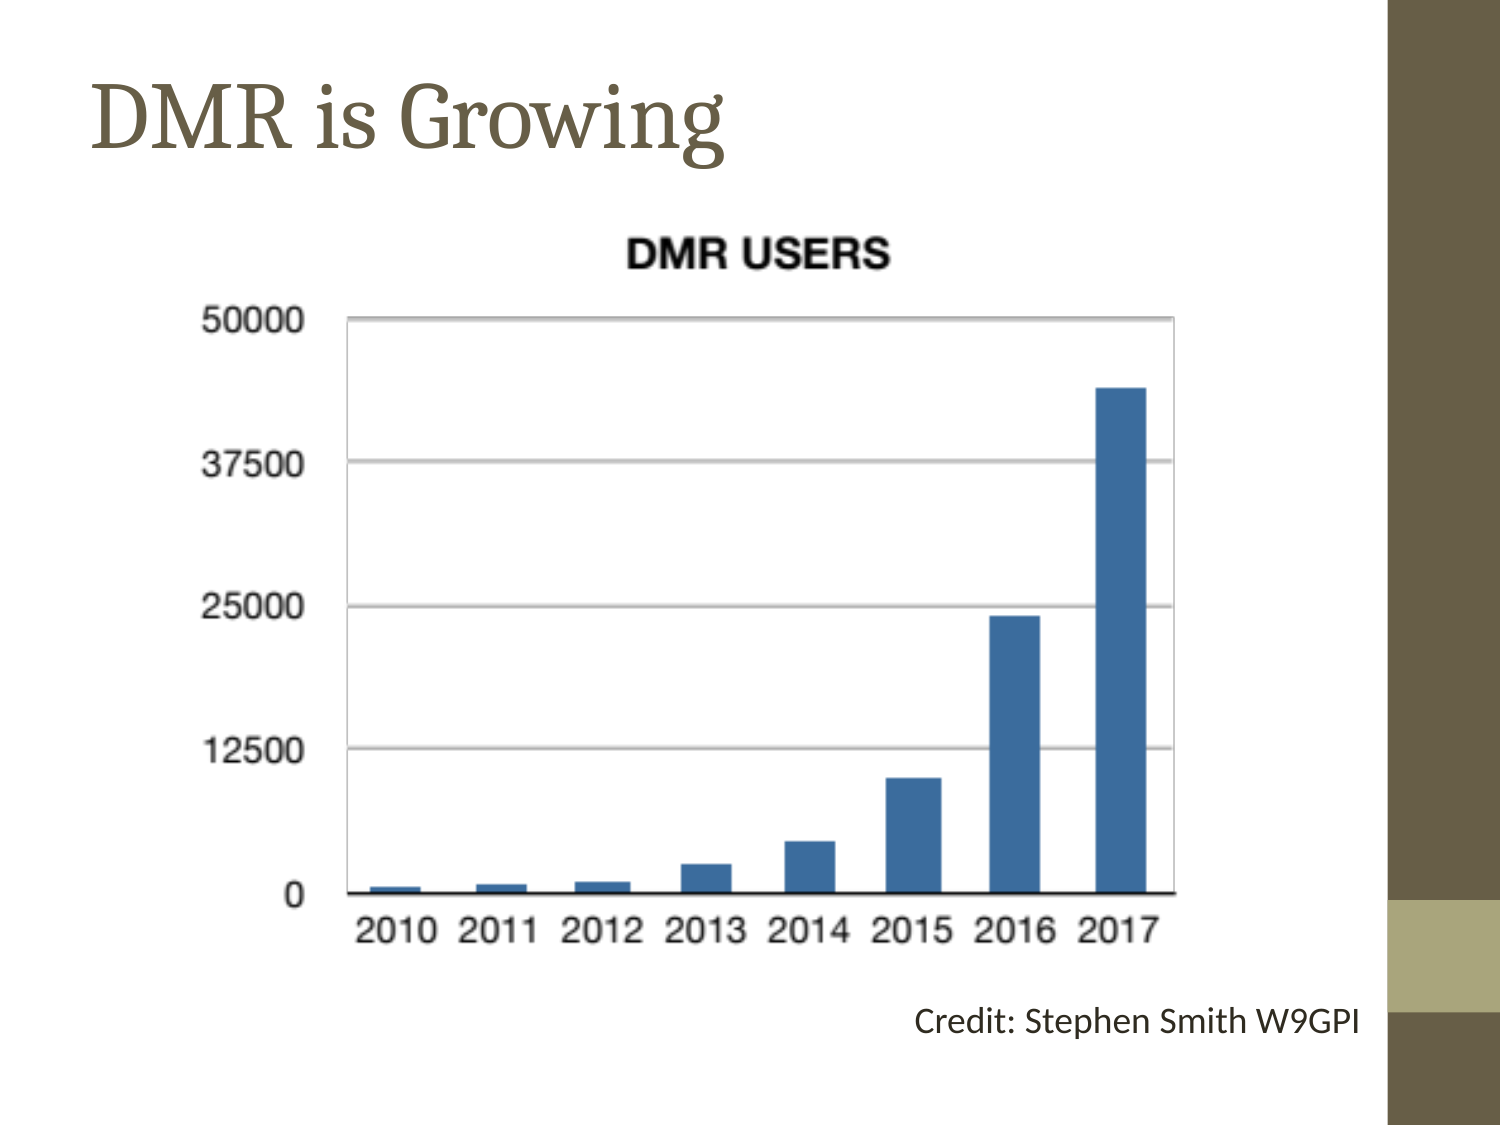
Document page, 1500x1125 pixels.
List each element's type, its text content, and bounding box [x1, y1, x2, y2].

title DMR is Growing [75, 45, 1325, 233]
picture [166, 224, 1233, 989]
text_box Credit: Stephen Smith W9GPI [899, 988, 1376, 1049]
